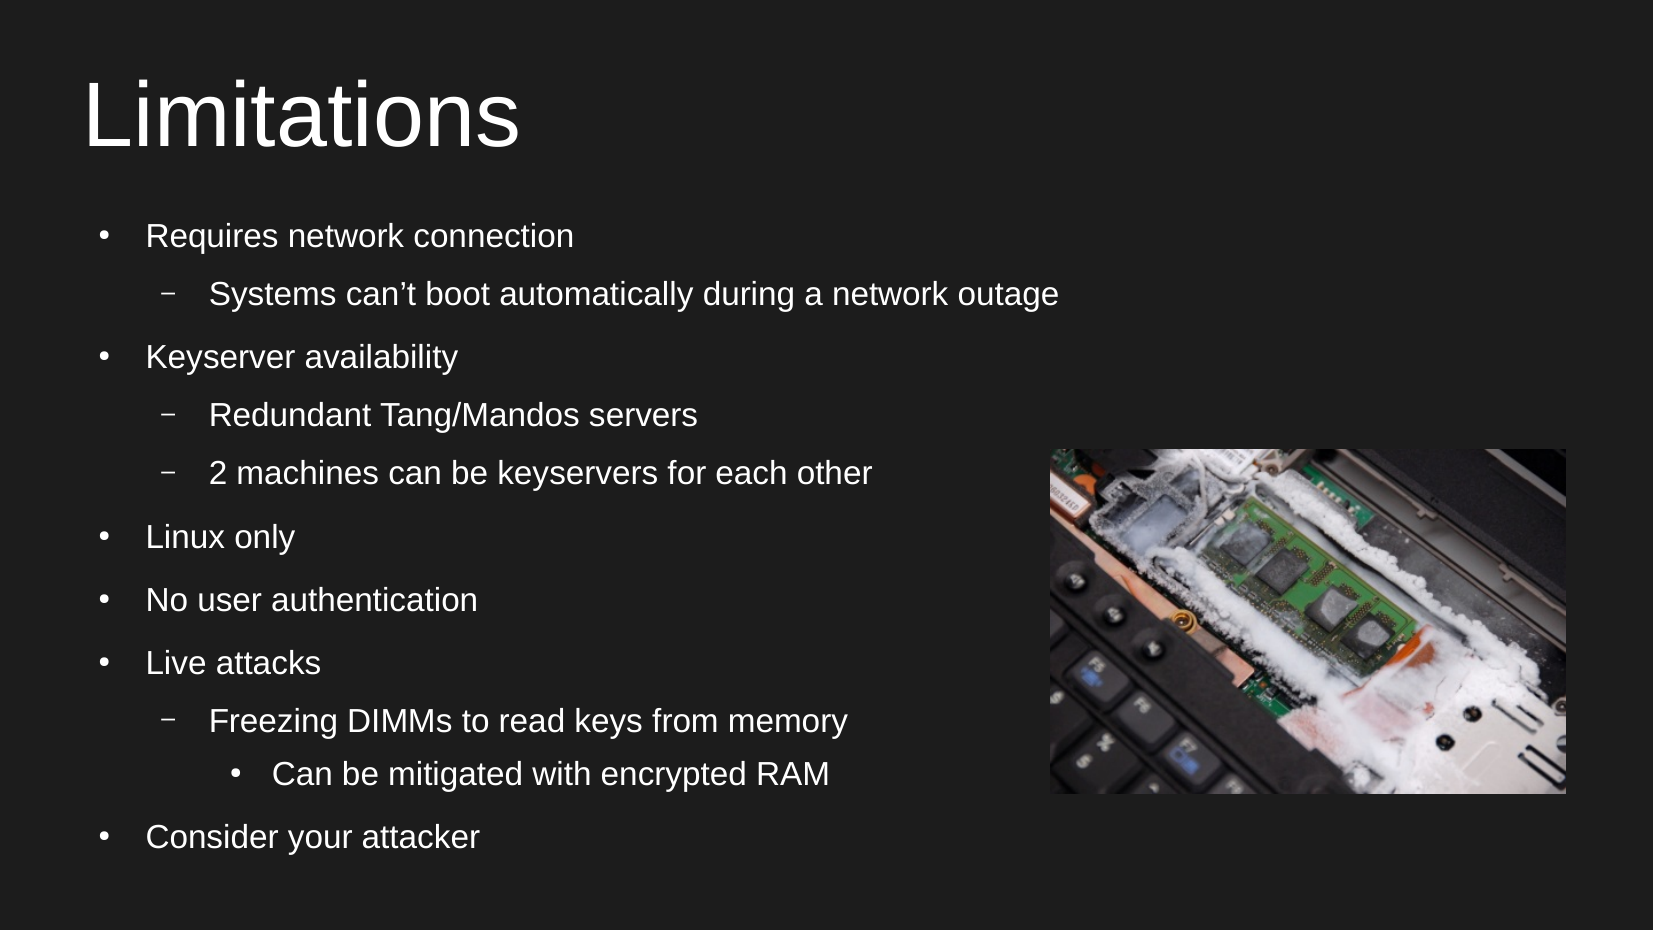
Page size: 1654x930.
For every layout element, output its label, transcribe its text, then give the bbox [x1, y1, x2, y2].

title Limitations [82, 37, 1571, 193]
picture [1050, 449, 1566, 794]
list Requires network connection Systems can’t boot automatically during a network outage Keyserver availability Redundant Tang/Mandos servers 2 machines can be keyservers for each other Linux only No user authentication Live attacks Freezing DIMMs to read keys from memory Can be mitigated with encrypted RAM Consider your attacker [82, 217, 1313, 863]
